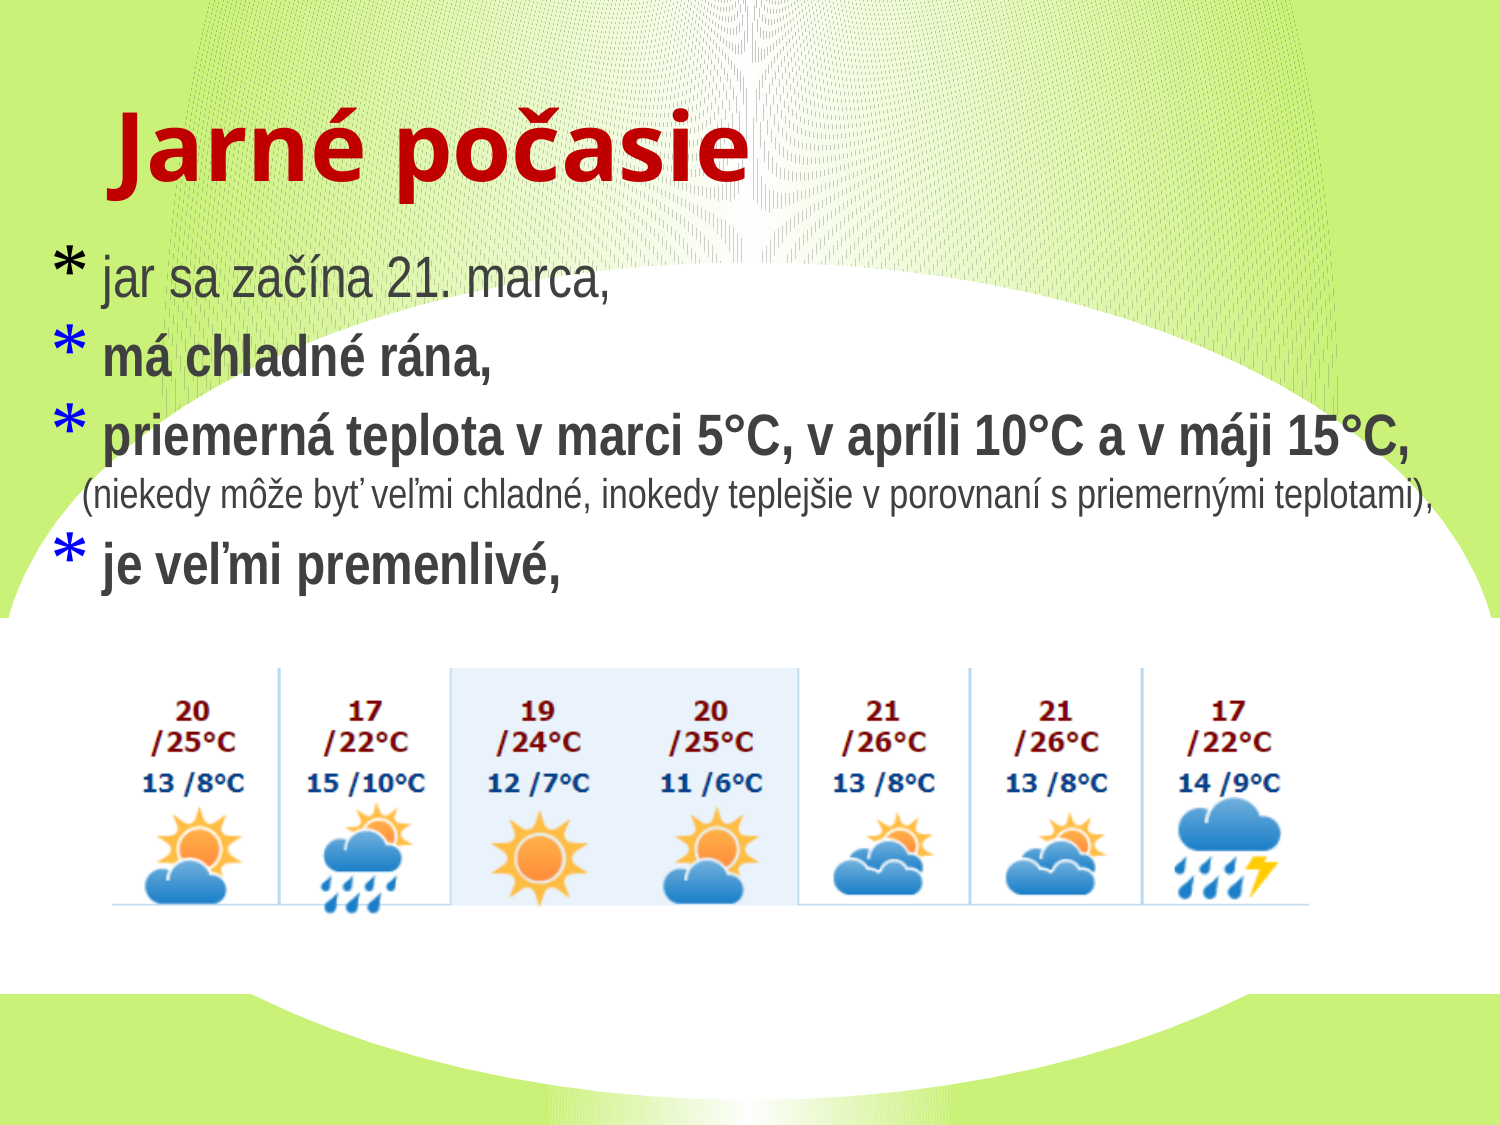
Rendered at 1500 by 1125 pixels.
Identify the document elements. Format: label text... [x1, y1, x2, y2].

title Jarné počasie [100, 78, 1353, 231]
picture [112, 668, 1309, 929]
list jar sa začína 21. marca, má chladné rána, priemerná teplota v marci 5°C, v apríli 10°C a v máji 15°C, (niekedy môže byť veľmi chladné, inokedy teplejšie v porovnaní s priemernými teplotami), je veľmi premenlivé, [29, 231, 1471, 646]
